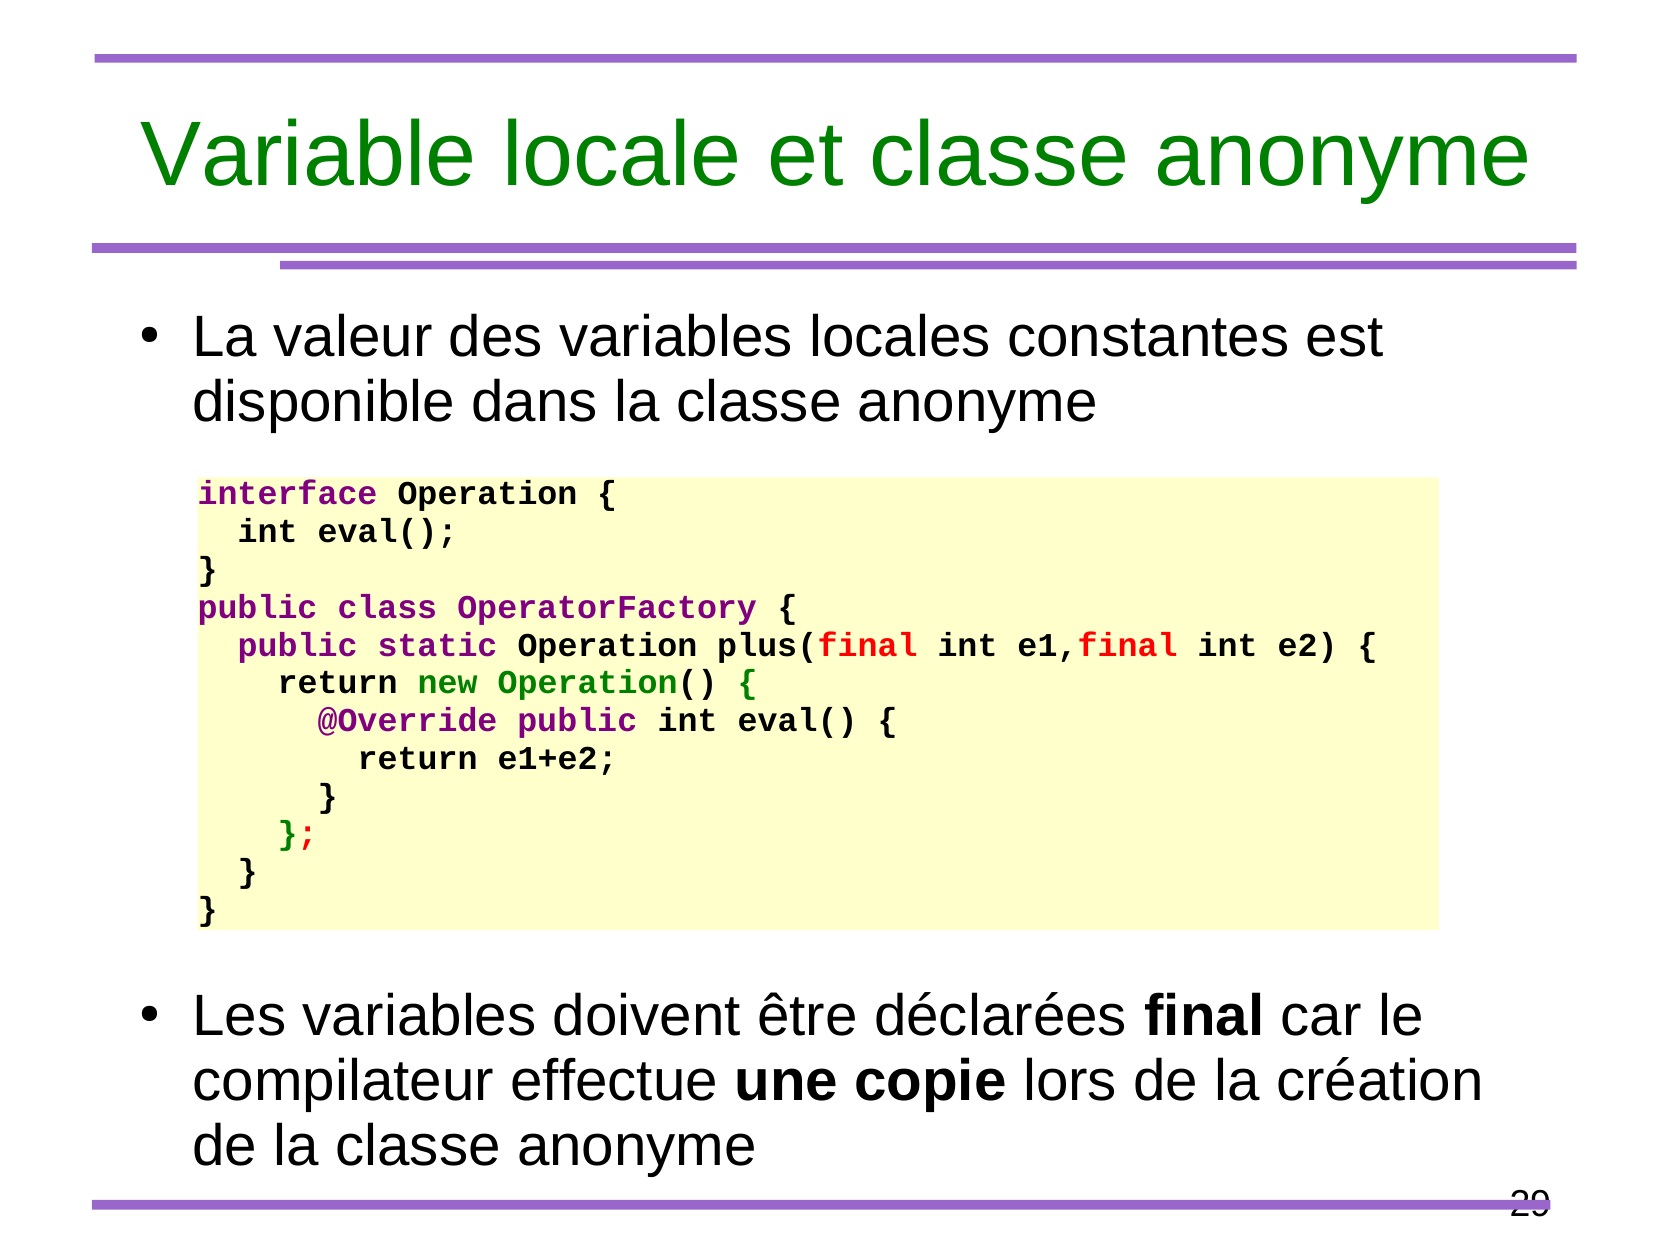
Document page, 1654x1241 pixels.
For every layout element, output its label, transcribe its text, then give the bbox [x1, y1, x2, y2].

title Variable locale et classe anonyme [121, 49, 1534, 257]
list La valeur des variables locales constantes est disponible dans la classe anonyme Les variables doivent être déclarées final car le compilateur effectue une copie lors de la création de la classe anonyme [121, 303, 1534, 1179]
text_box interface Operation { int eval(); } public class OperatorFactory { public static Operation plus(final int e1,final int e2) { return new Operation() { @Override public int eval() { return e1+e2; } }; } } [197, 477, 1439, 931]
